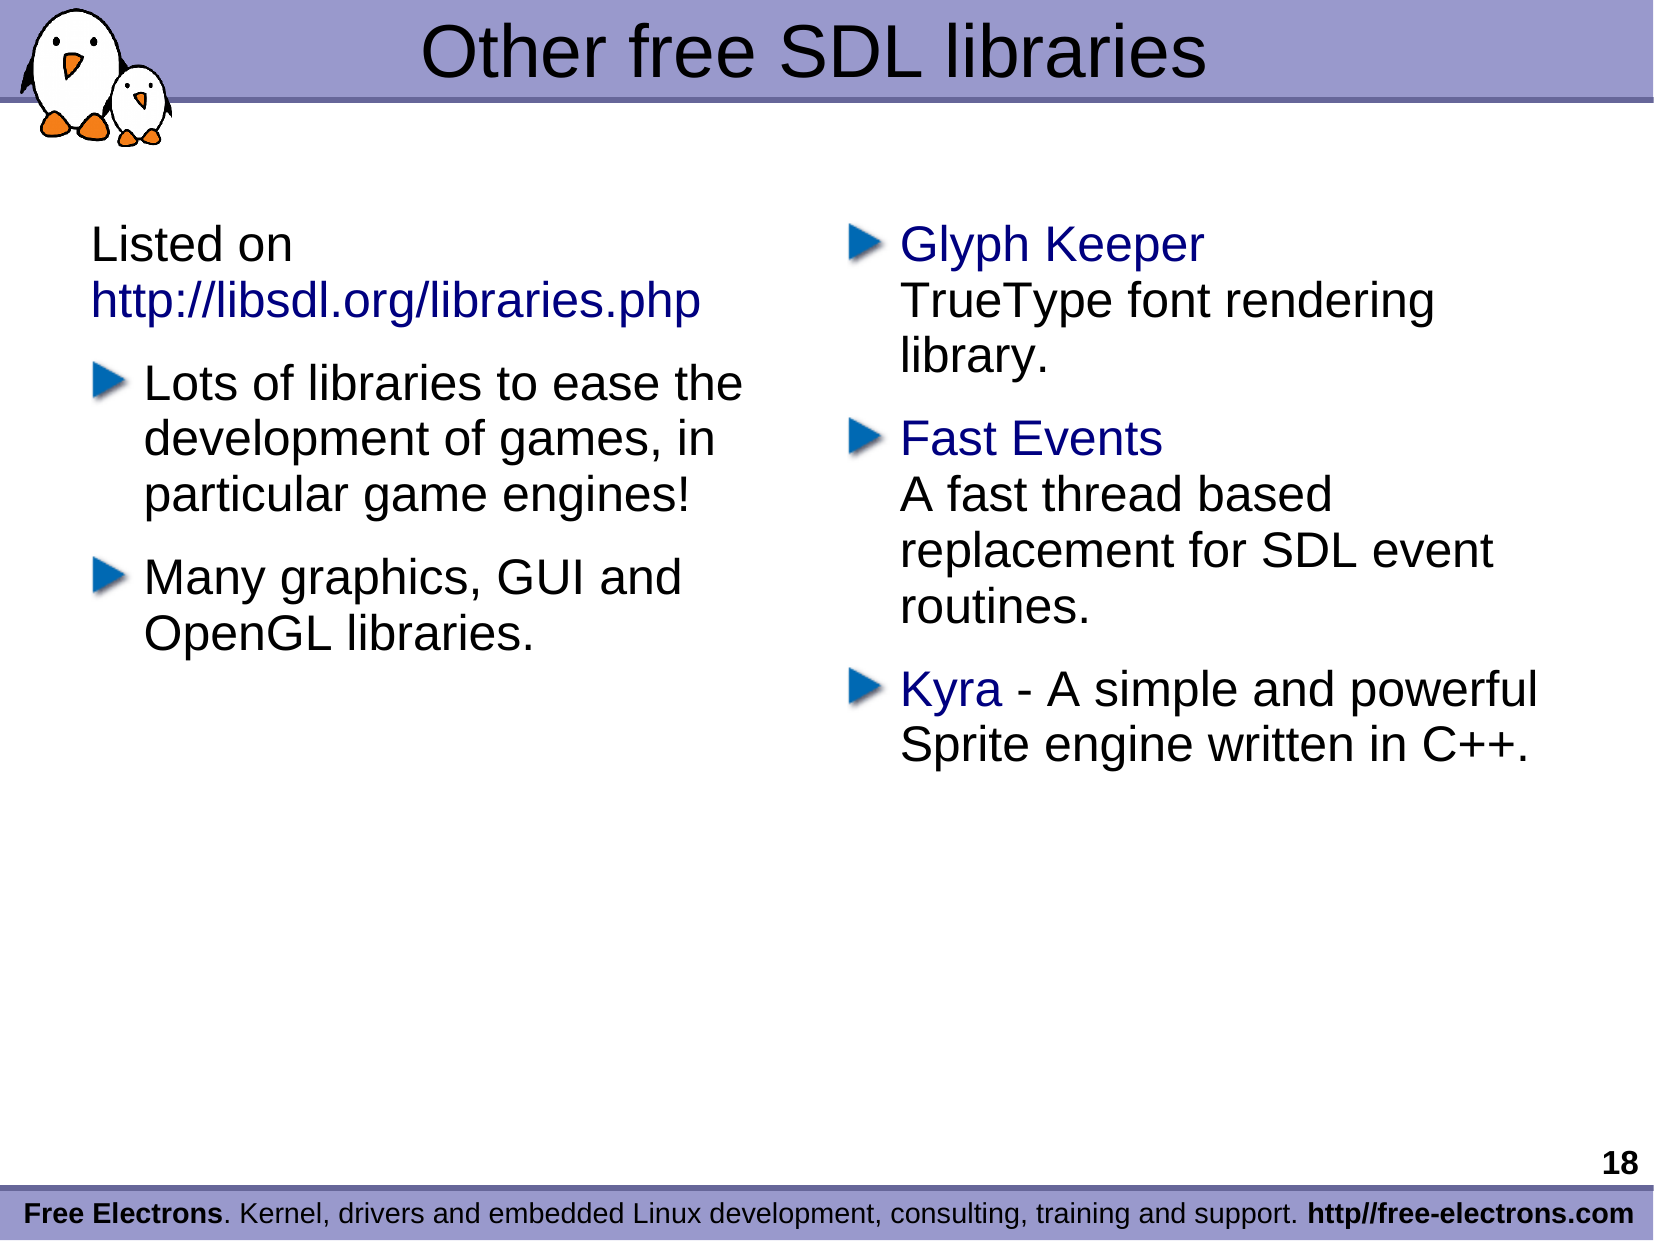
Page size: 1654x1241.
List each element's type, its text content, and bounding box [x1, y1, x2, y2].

list Listed onhttp://libsdl.org/libraries.php Lots of libraries to ease the development of games, in particular game engines! Many graphics, GUI and OpenGL libraries. [72, 216, 795, 1066]
list Glyph Keeper TrueType font rendering library. Fast Events A fast thread based replacement for SDL event routines. Kyra - A simple and powerful Sprite engine written in C++. [828, 216, 1584, 1066]
picture [20, 8, 172, 147]
title Other free SDL libraries [69, 0, 1560, 103]
